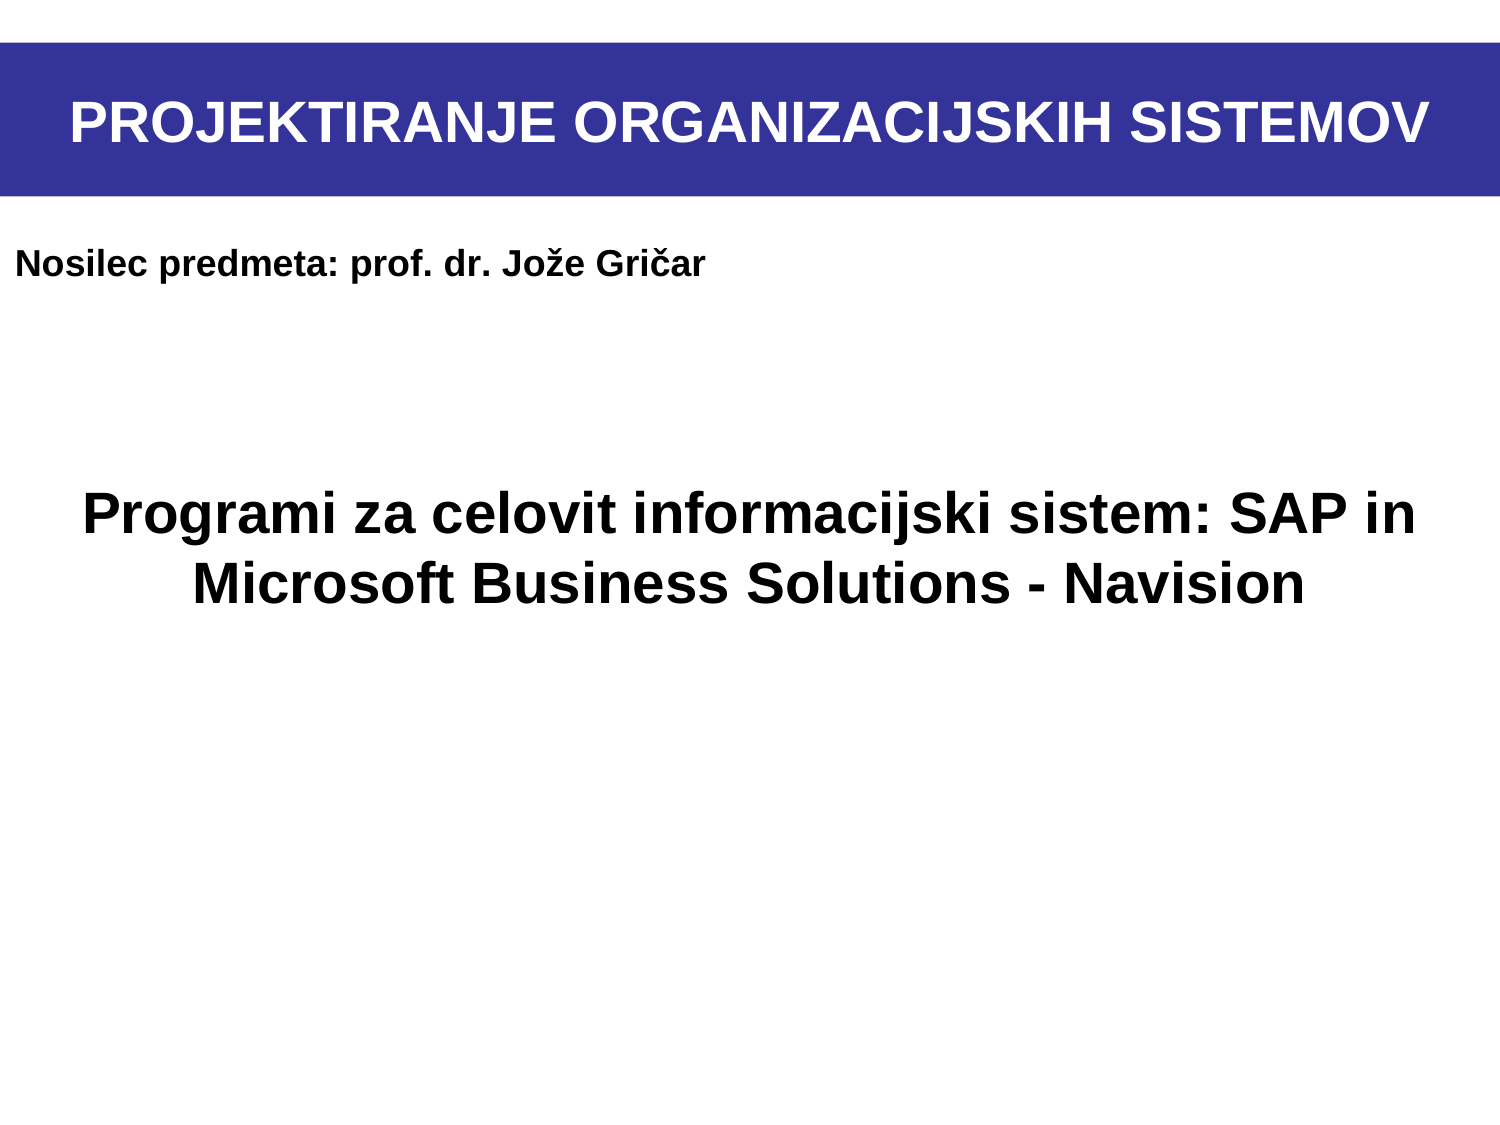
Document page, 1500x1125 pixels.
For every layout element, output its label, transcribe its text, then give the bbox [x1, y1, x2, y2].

text_box Nosilec predmeta: prof. dr. Jože Gričar [0, 231, 792, 293]
title PROJEKTIRANJE ORGANIZACIJSKIH SISTEMOV [0, 42, 1500, 197]
text_box Programi za celovit informacijski sistem: SAP in Microsoft Business Solutions - Navision [0, 467, 1500, 624]
